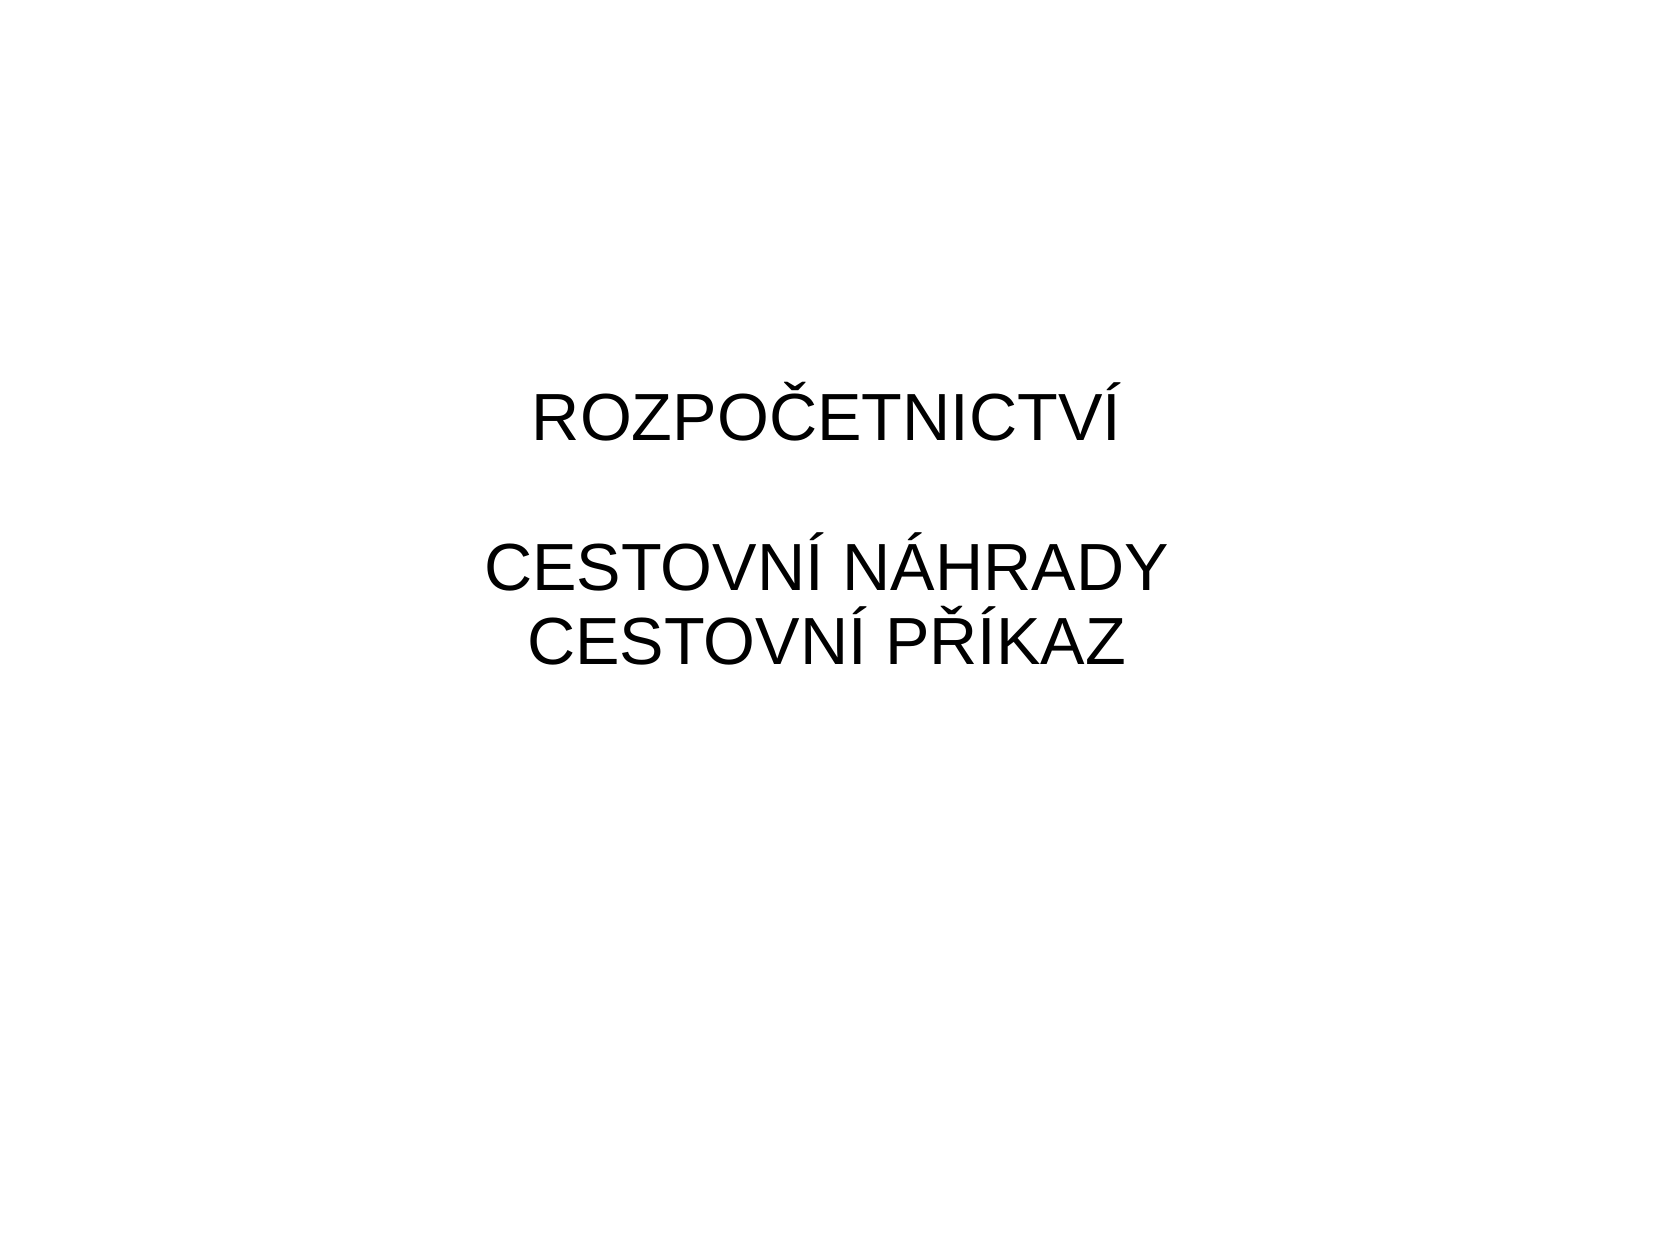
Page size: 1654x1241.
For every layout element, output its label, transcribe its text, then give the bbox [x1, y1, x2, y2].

subtitle ROZPOČETNICTVÍ CESTOVNÍ NÁHRADY CESTOVNÍ PŘÍKAZ [82, 49, 1571, 1010]
